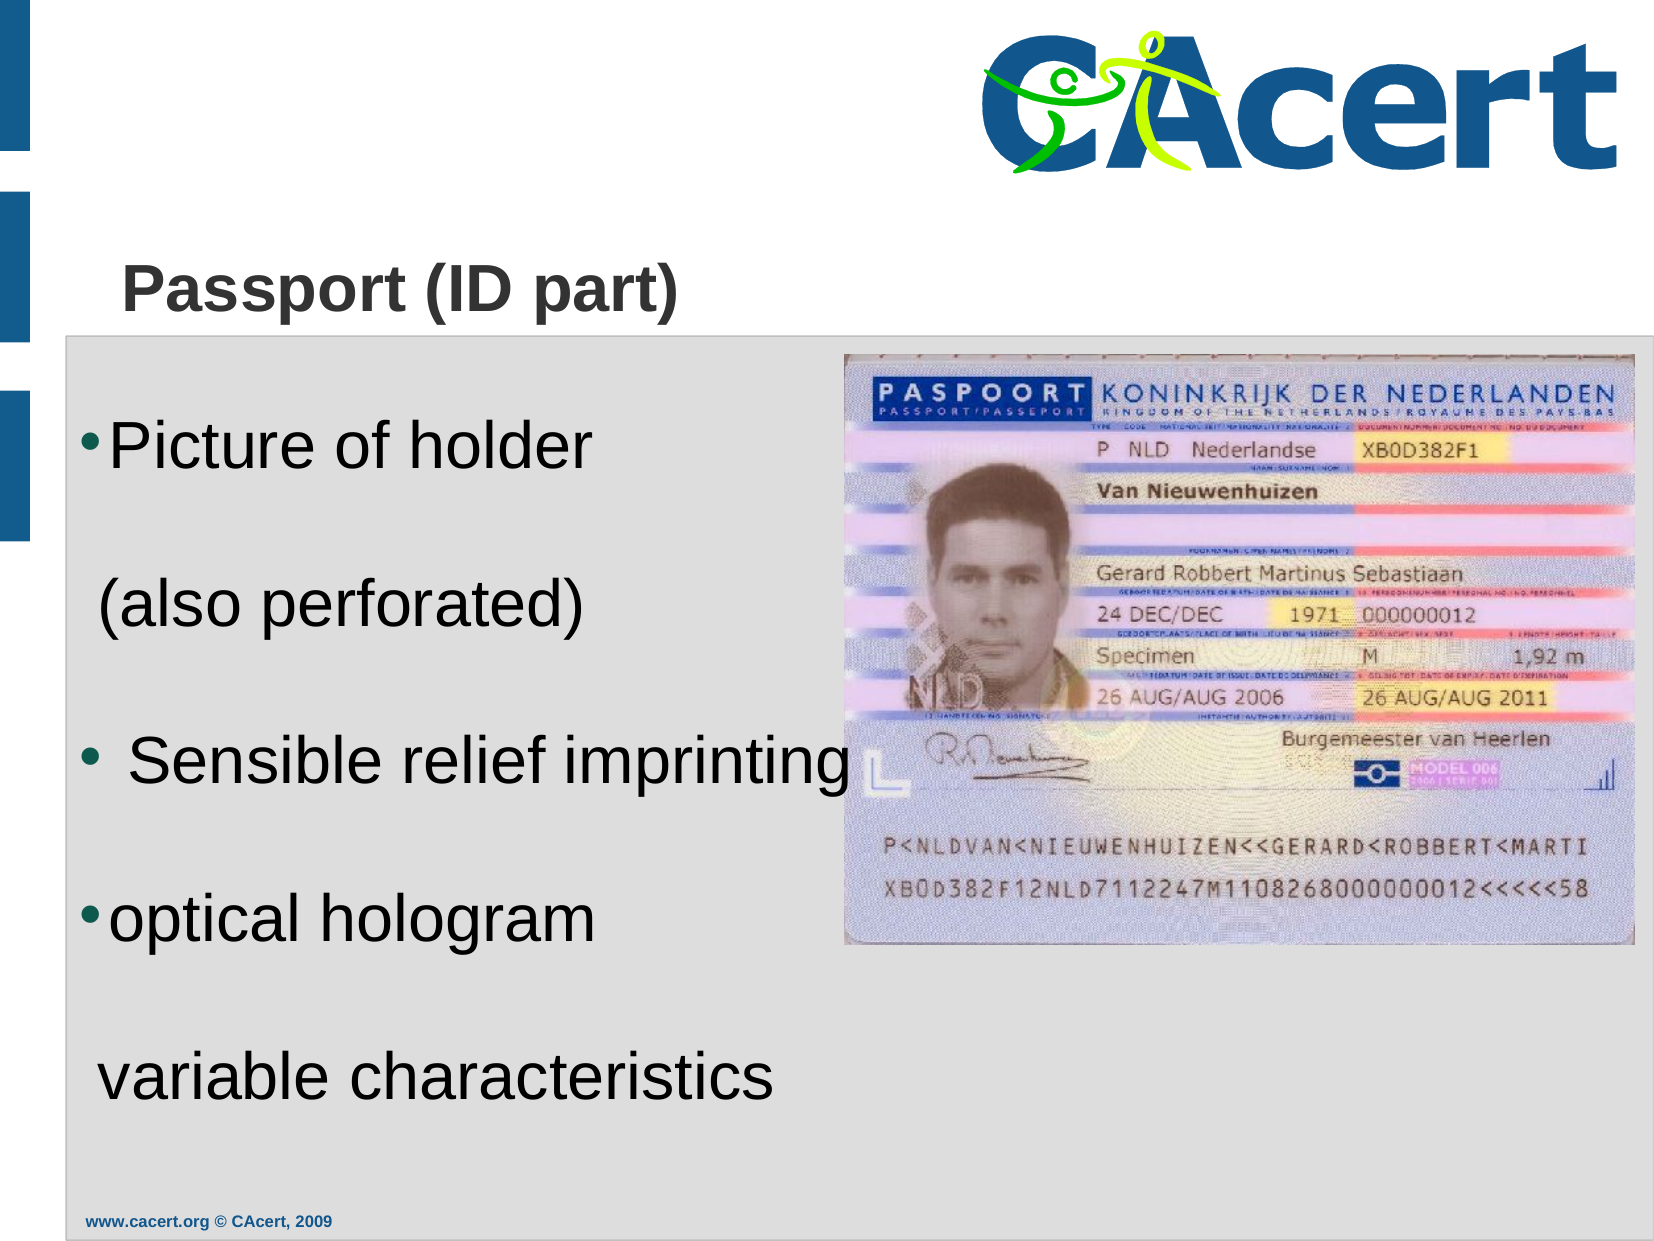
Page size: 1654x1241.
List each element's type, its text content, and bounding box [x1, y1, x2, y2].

title Passport (ID part) [121, 142, 1533, 351]
list Picture of holder (also perforated) Sensible relief imprinting optical hologram variable characteristics [79, 324, 916, 1152]
picture [916, 354, 1635, 945]
